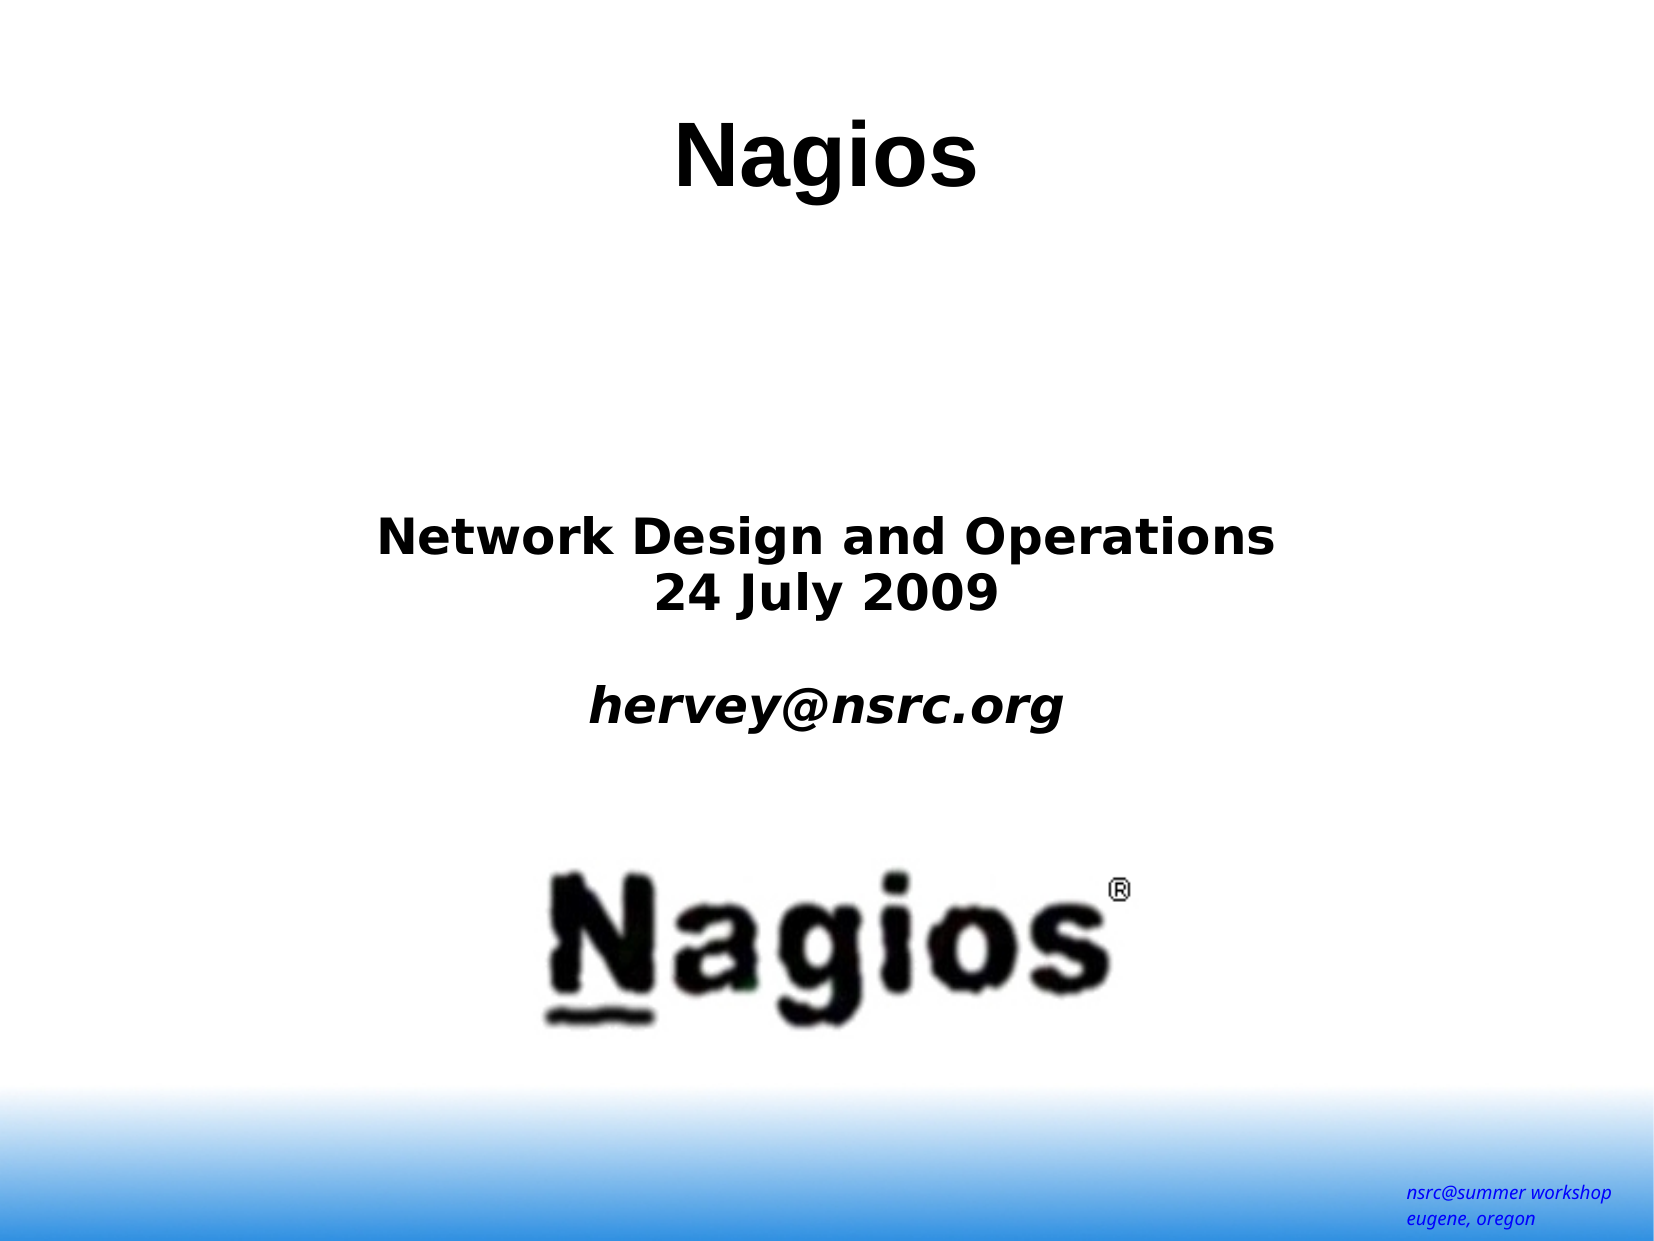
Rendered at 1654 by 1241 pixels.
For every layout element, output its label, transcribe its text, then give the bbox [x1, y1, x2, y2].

picture [0, 1083, 1654, 1241]
subtitle Network Design and Operations 24 July 2009 hervey@nsrc.org [82, 242, 1571, 1062]
title Nagios [82, 49, 1571, 242]
picture [533, 857, 1139, 1039]
